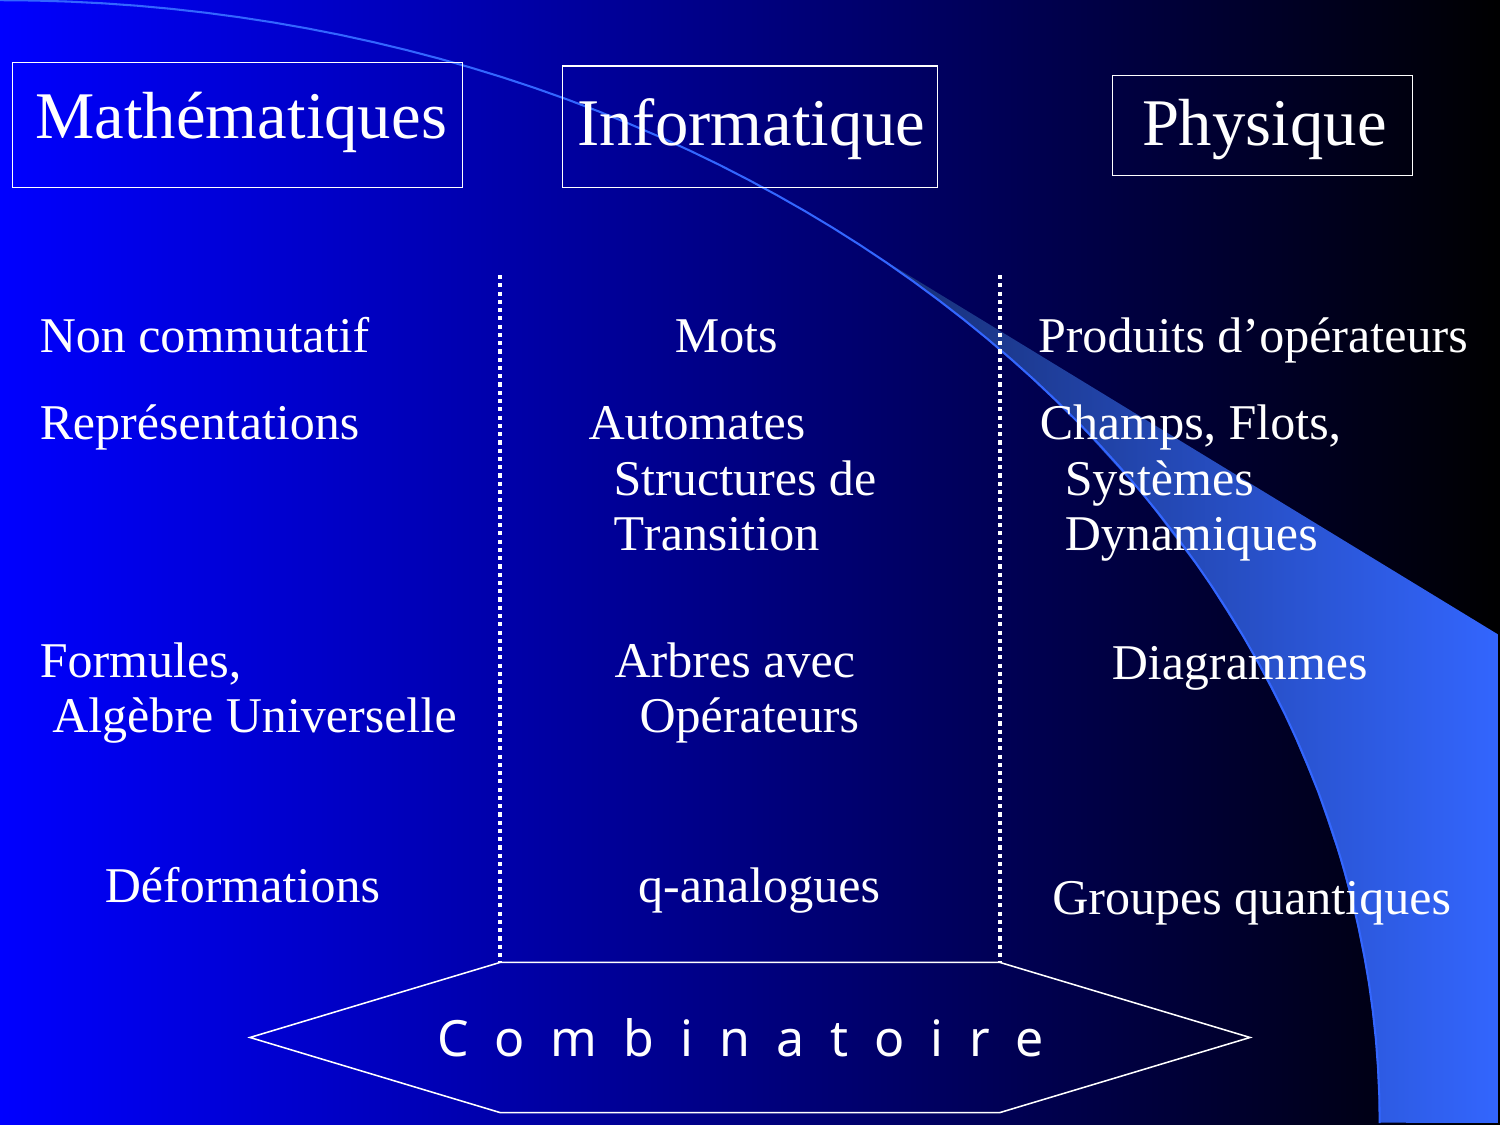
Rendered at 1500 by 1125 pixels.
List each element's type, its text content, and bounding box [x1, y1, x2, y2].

text_box Formules, Algèbre Universelle [12, 624, 472, 751]
text_box Non commutatif [12, 299, 385, 371]
text_box Informatique [563, 78, 937, 169]
text_box Groupes quantiques [1025, 862, 1467, 934]
text_box Déformations [77, 849, 396, 921]
text_box Champs, Flots, Systèmes Dynamiques [1012, 387, 1369, 569]
text_box Représentations [12, 387, 375, 459]
text_box q-analogues [610, 849, 896, 921]
text_box Produits d’opérateurs [1010, 299, 1484, 371]
text_box Informatique [938, 78, 942, 169]
text_box Automates Structures de Transition [561, 387, 904, 569]
text_box Diagrammes [1084, 627, 1396, 699]
text_box Arbres avec Opérateurs [587, 624, 883, 751]
text_box Mathématiques [20, 71, 462, 161]
text_box Mots [647, 299, 793, 371]
text_box C o m b i n a t o i r e [422, 995, 1060, 1079]
text_box Physique [1127, 78, 1403, 169]
